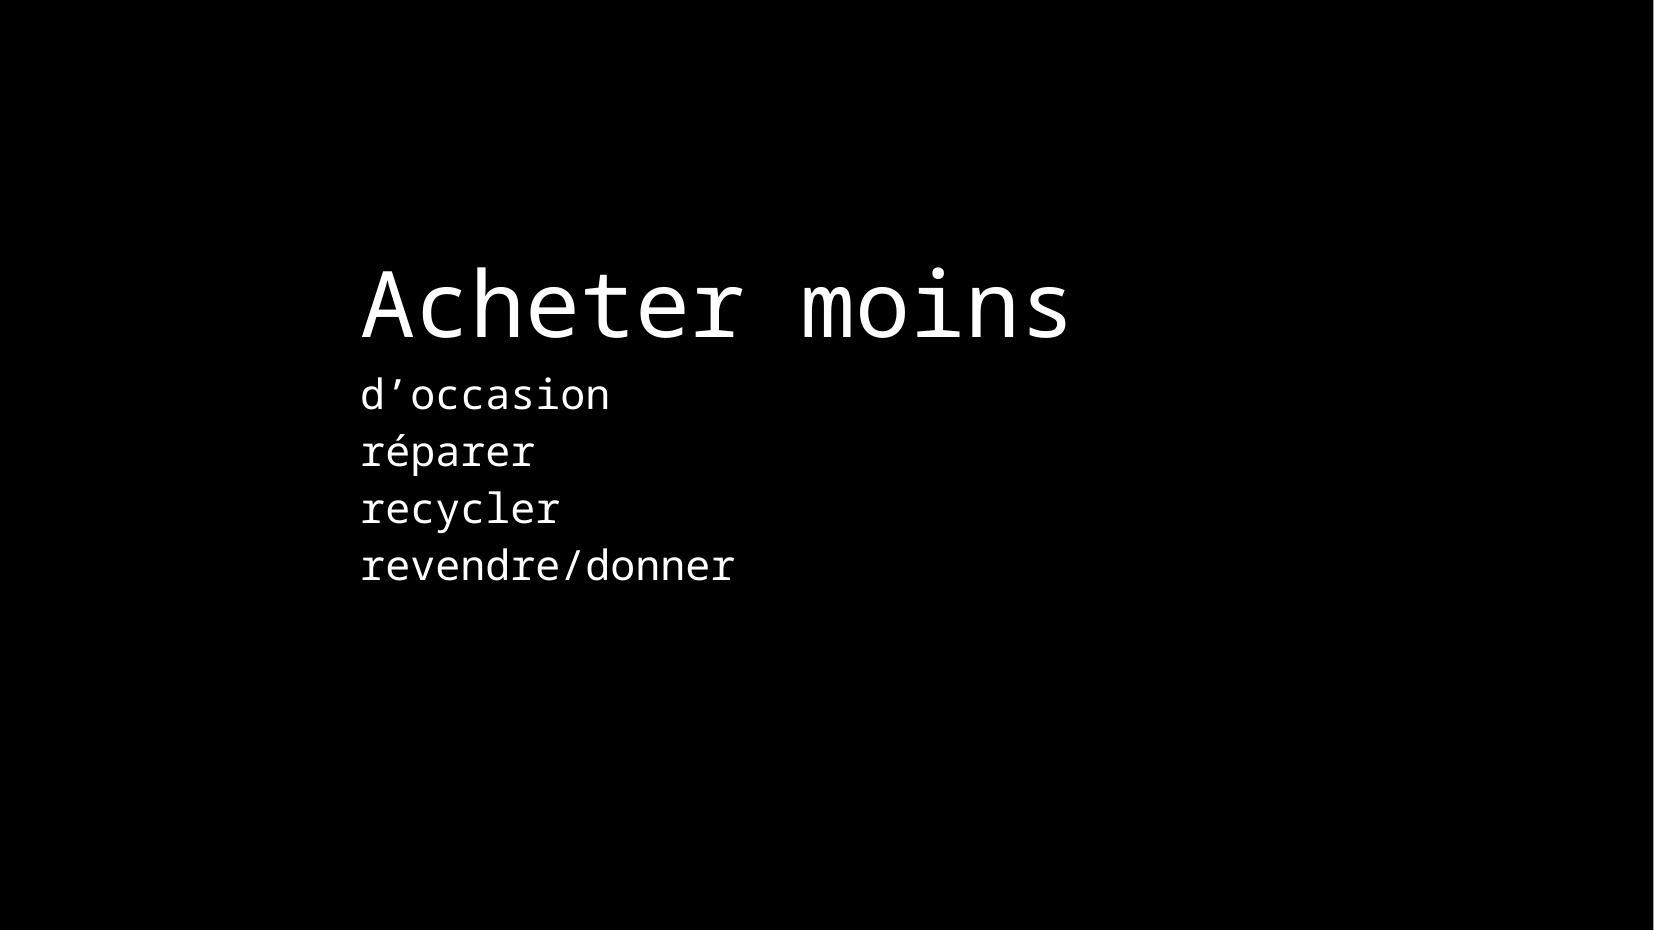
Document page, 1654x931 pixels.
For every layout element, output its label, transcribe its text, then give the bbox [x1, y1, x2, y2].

title Acheter moins d’occasion réparer recycler revendre/donner [360, 76, 1258, 756]
